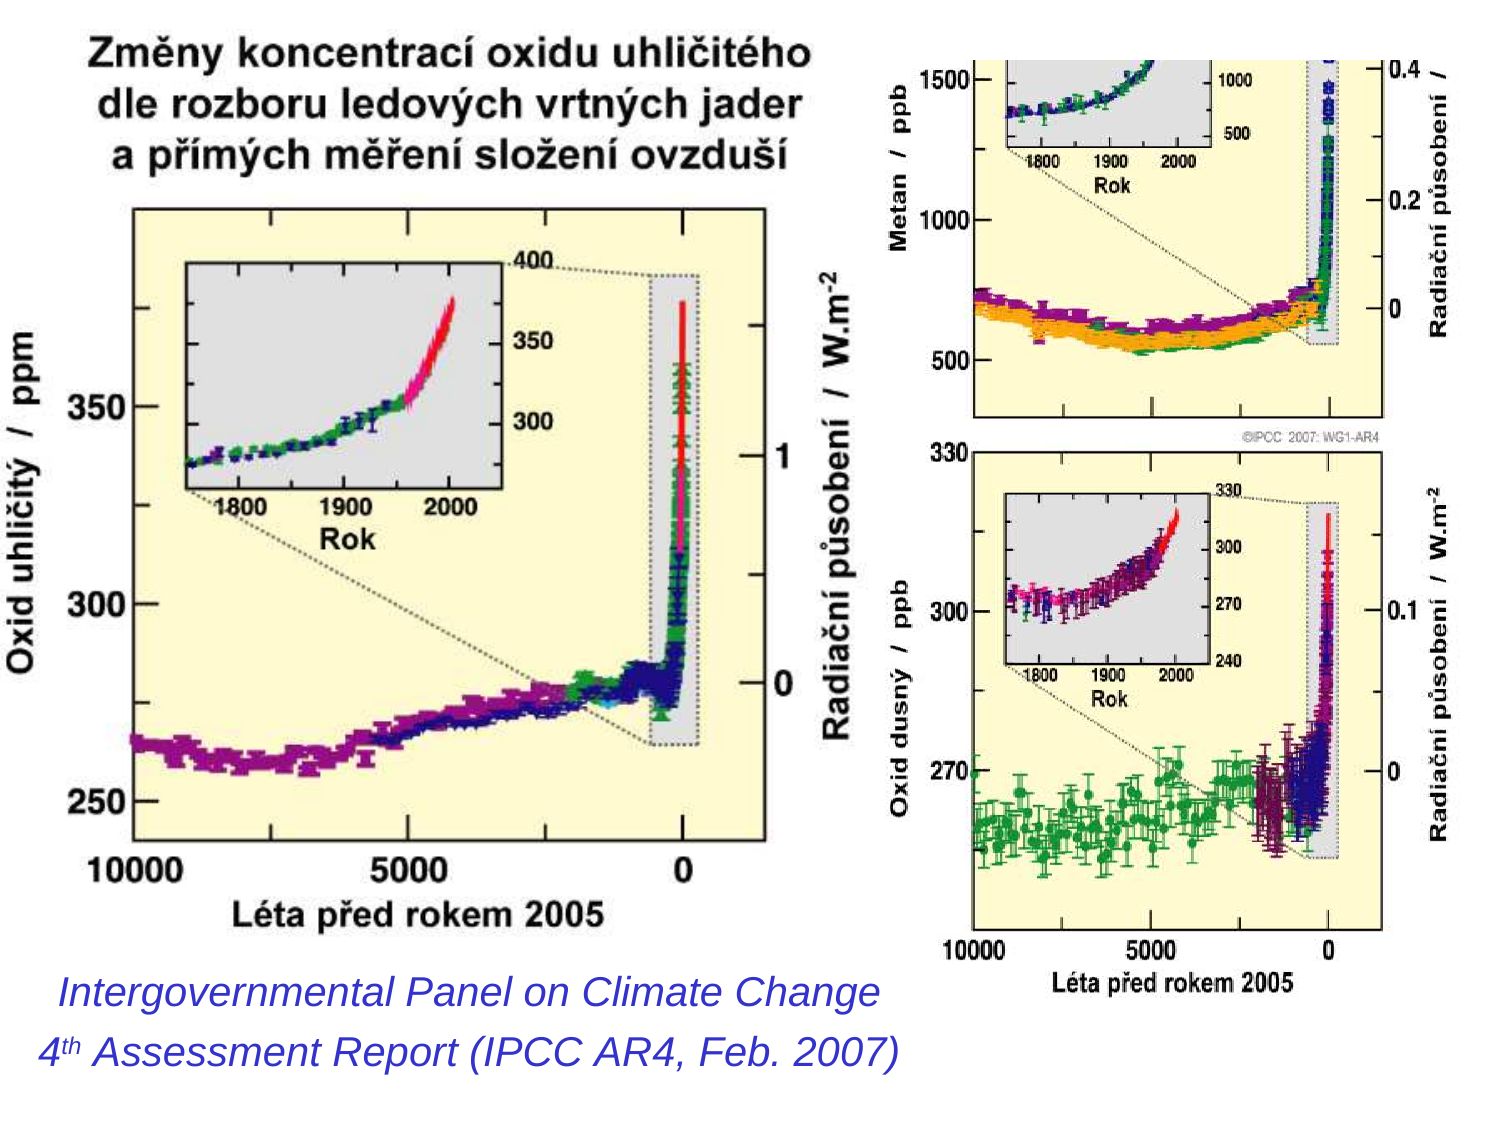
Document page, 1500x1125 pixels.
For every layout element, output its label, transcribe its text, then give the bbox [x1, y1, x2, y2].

picture [0, 29, 1472, 1004]
text_box Intergovernmental Panel on Climate Change 4th Assessment Report (IPCC AR4, Feb. 2007) [0, 942, 939, 1090]
